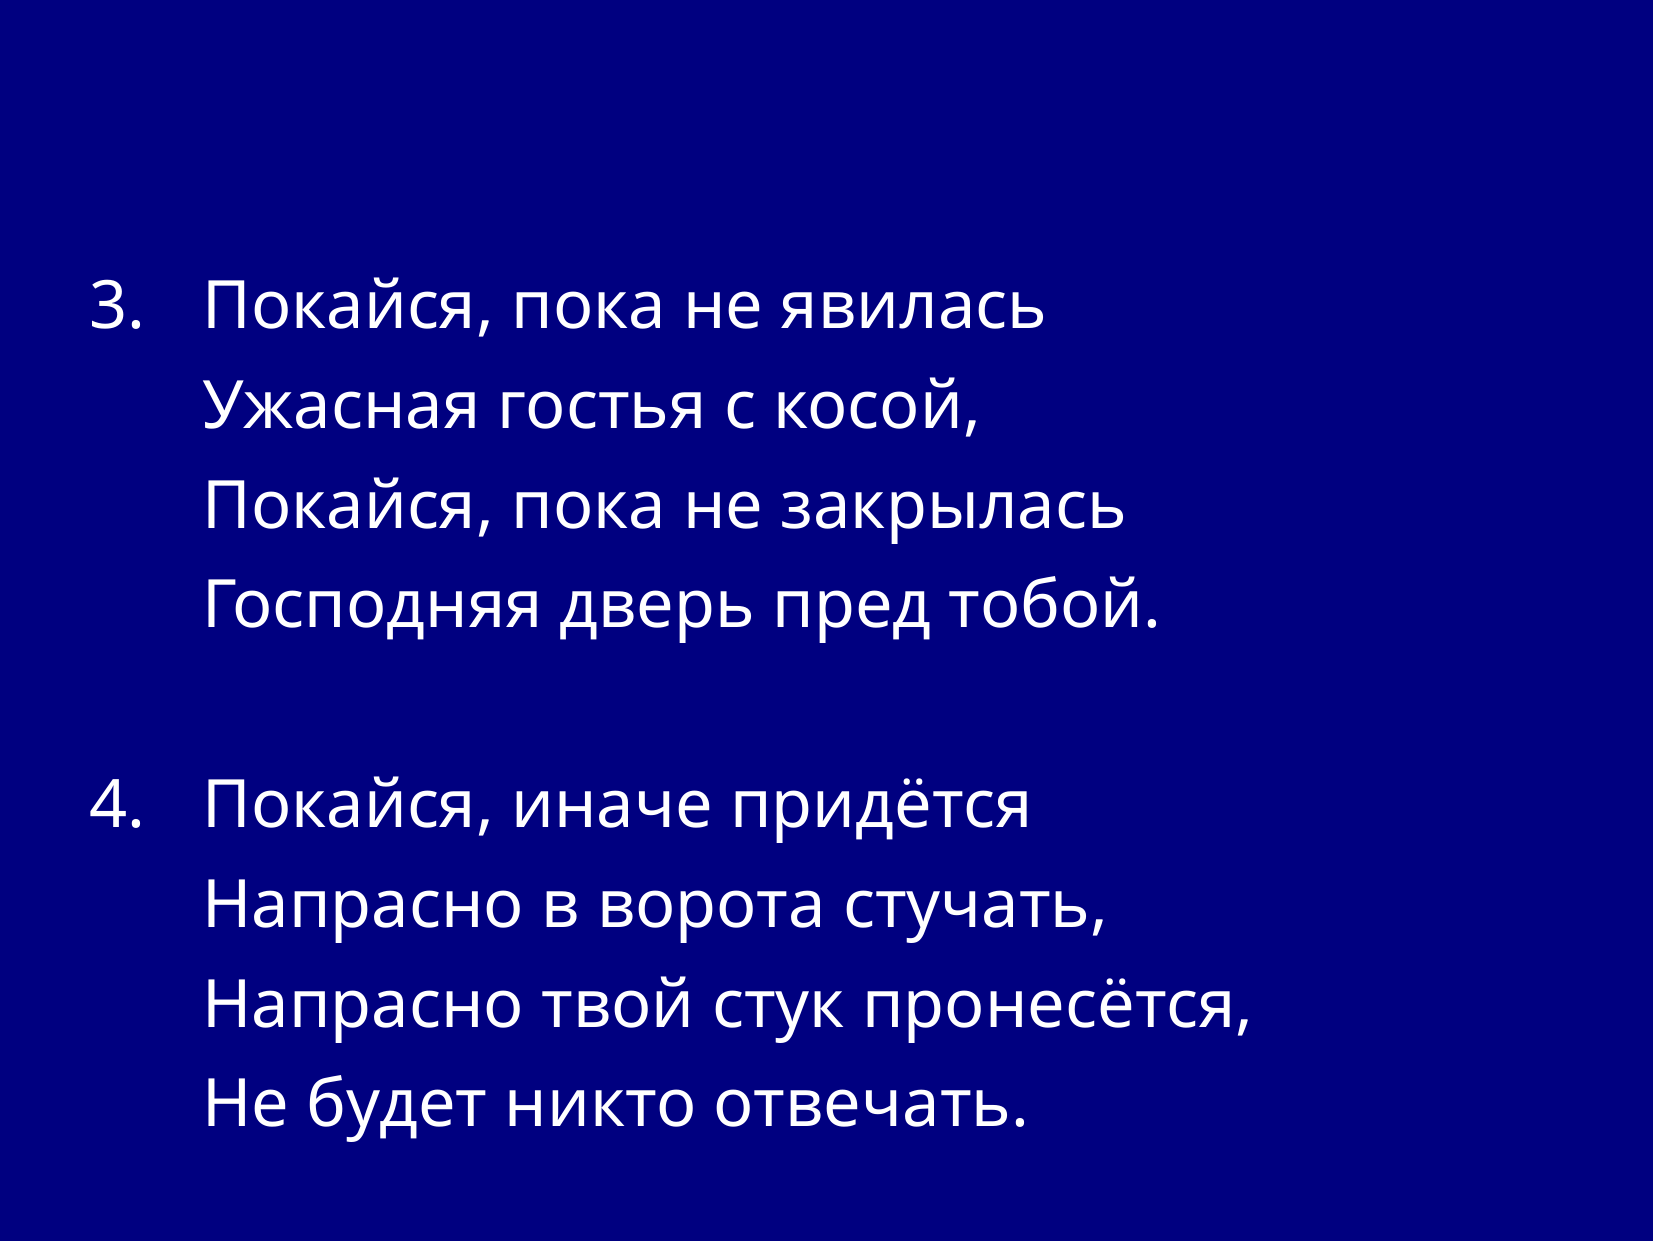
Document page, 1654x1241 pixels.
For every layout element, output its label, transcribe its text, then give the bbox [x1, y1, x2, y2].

text_box 3. Покайся, пока не явилась Ужасная гостья с косой, Покайся, пока не закрылась Господняя дверь пред тобой. 4. Покайся, иначе придётся Напрасно в ворота стучать, Напрасно твой стук пронесётся, Не будет никто отвечать. [75, 150, 1576, 1163]
